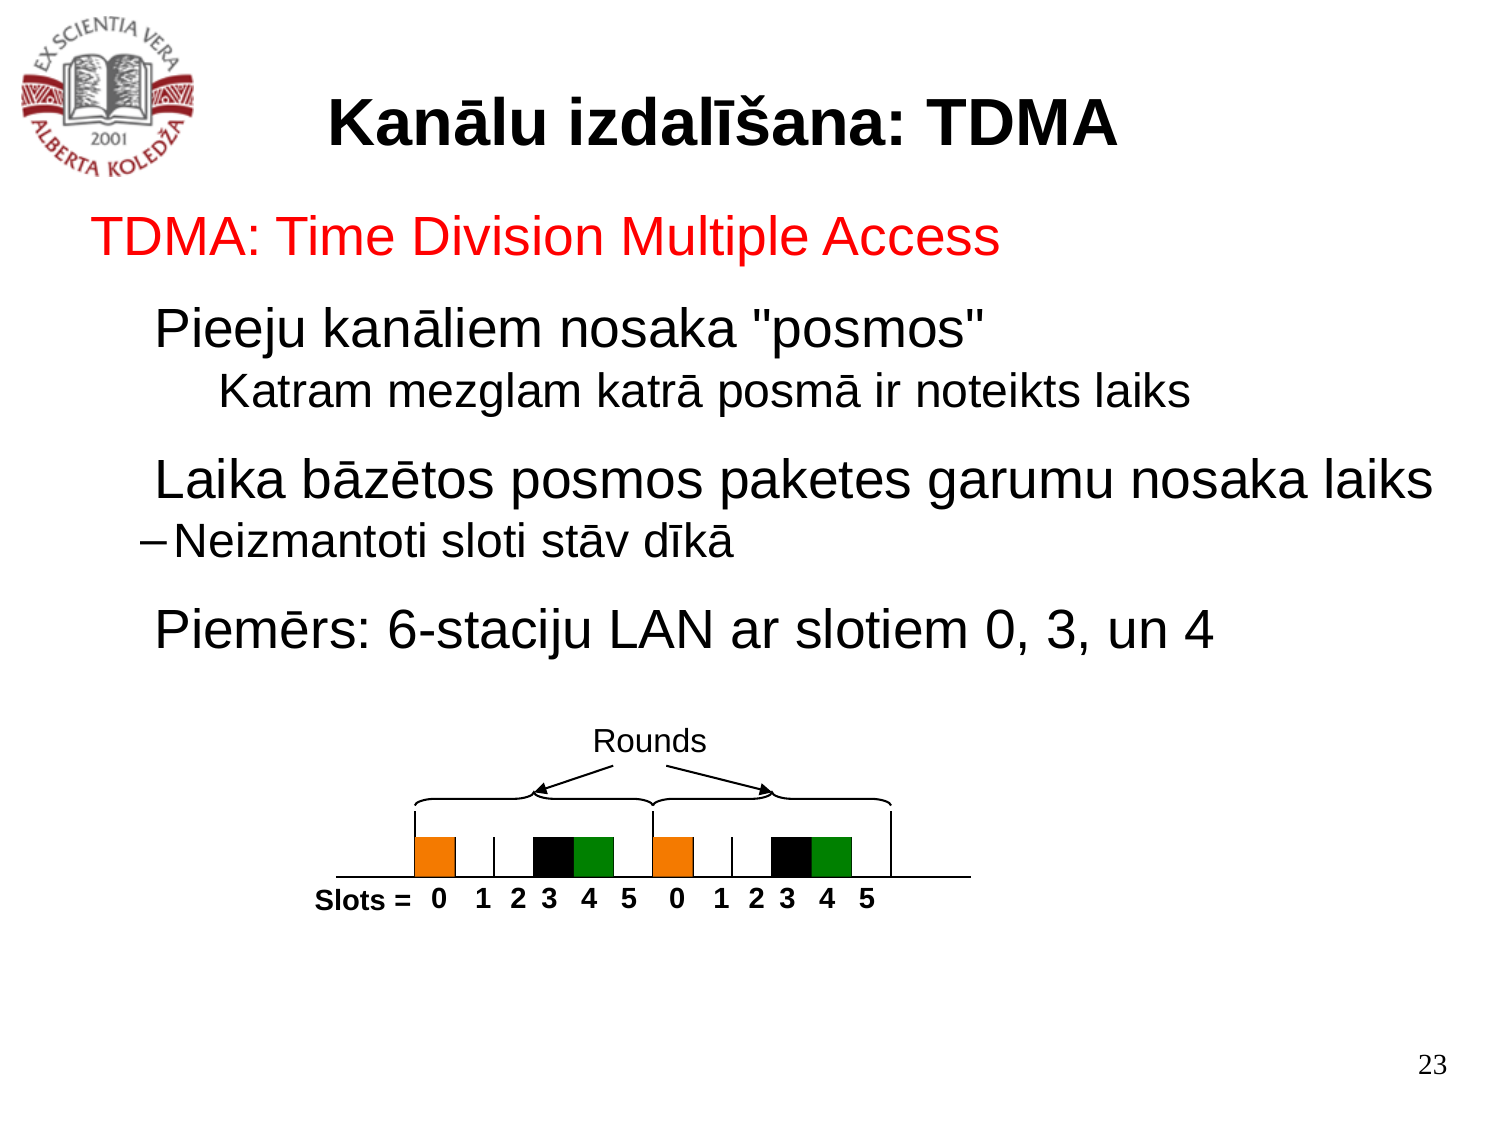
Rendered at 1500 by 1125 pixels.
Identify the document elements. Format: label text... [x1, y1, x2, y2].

text_box 0 [436, 891, 442, 905]
list TDMA: Time Division Multiple Access Pieeju kanāliem nosaka "posmos" Katram mezglam katrā posmā ir noteikts laiks Laika bāzētos posmos paketes garumu nosaka laiks Neizmantoti sloti stāv dīkā Piemērs: 6-staciju LAN ar slotiem 0, 3, un 4 [74, 200, 1463, 713]
picture [21, 16, 194, 177]
text_box 0 [654, 871, 698, 922]
text_box 2 [495, 871, 542, 922]
text_box 2 [733, 871, 780, 922]
text_box Rounds [577, 712, 723, 768]
text_box 1 [460, 871, 495, 922]
text_box [414, 837, 455, 874]
text_box 0 [416, 871, 460, 922]
text_box 1 [698, 871, 733, 922]
text_box 5 [605, 871, 652, 922]
text_box 3 [764, 872, 804, 922]
text_box 5 [843, 871, 890, 922]
text_box [653, 837, 693, 877]
text_box [772, 837, 852, 872]
text_box <skaitlis> [1312, 1037, 1463, 1101]
text_box Slots = [299, 874, 435, 924]
title Kanālu izdalīšana: TDMA [50, 62, 1374, 175]
text_box 3 [526, 872, 566, 922]
text_box 4 [804, 871, 843, 922]
text_box 4 [566, 871, 605, 922]
text_box [534, 837, 614, 872]
